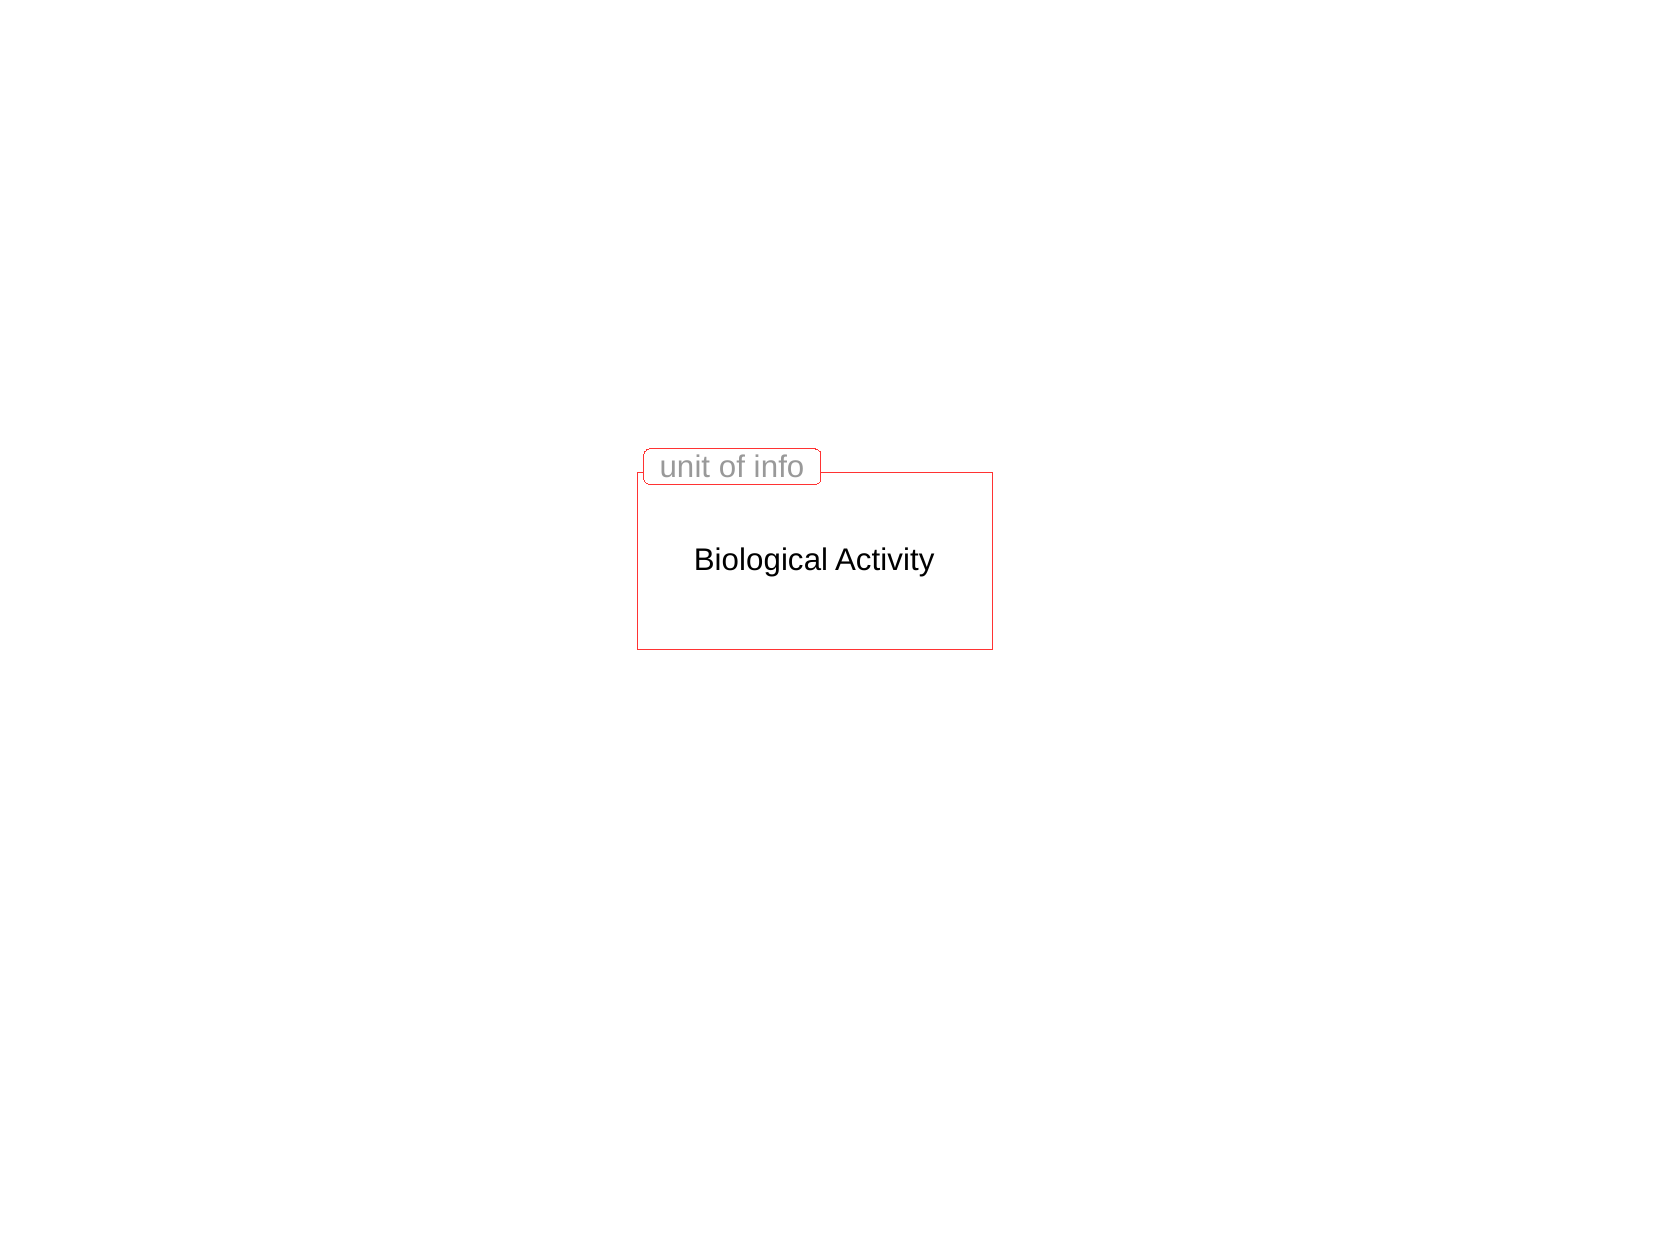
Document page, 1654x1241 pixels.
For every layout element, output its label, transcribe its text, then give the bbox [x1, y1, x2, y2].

text_box unit of info [643, 448, 821, 485]
text_box Biological Activity [679, 535, 950, 585]
